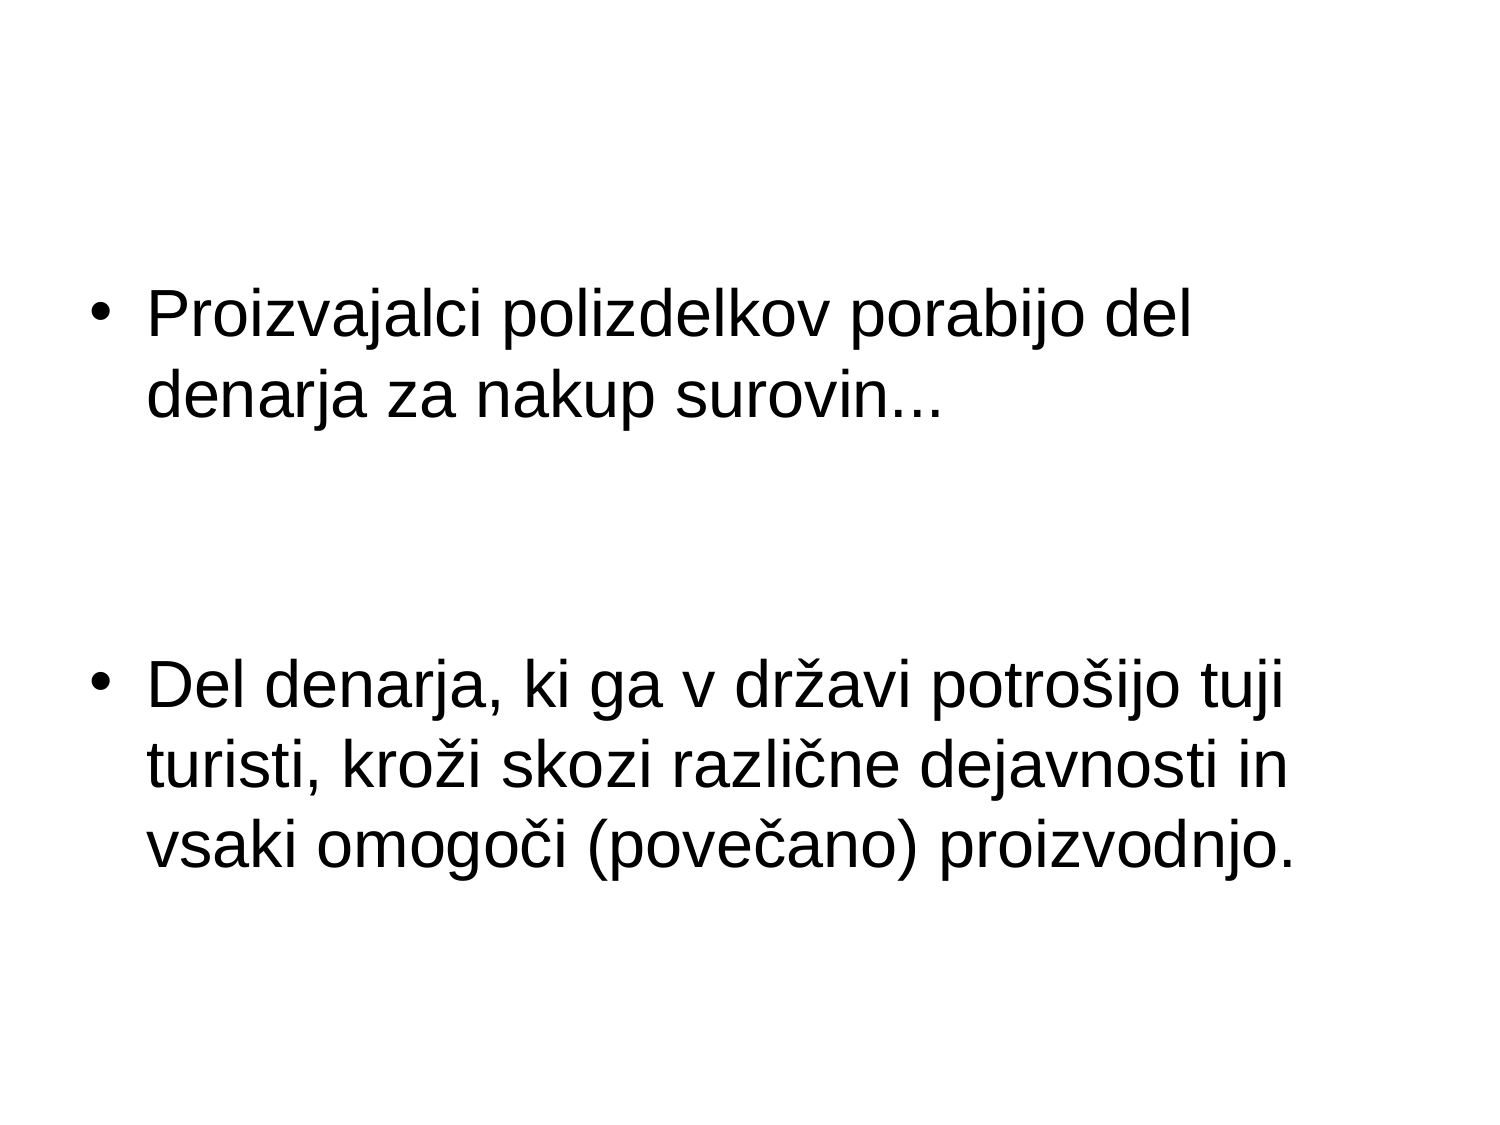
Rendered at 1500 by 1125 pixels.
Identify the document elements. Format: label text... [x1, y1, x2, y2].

list Proizvajalci polizdelkov porabijo del denarja za nakup surovin... Del denarja, ki ga v državi potrošijo tuji turisti, kroži skozi različne dejavnosti in vsaki omogoči (povečano) proizvodnjo. [75, 262, 1426, 1006]
